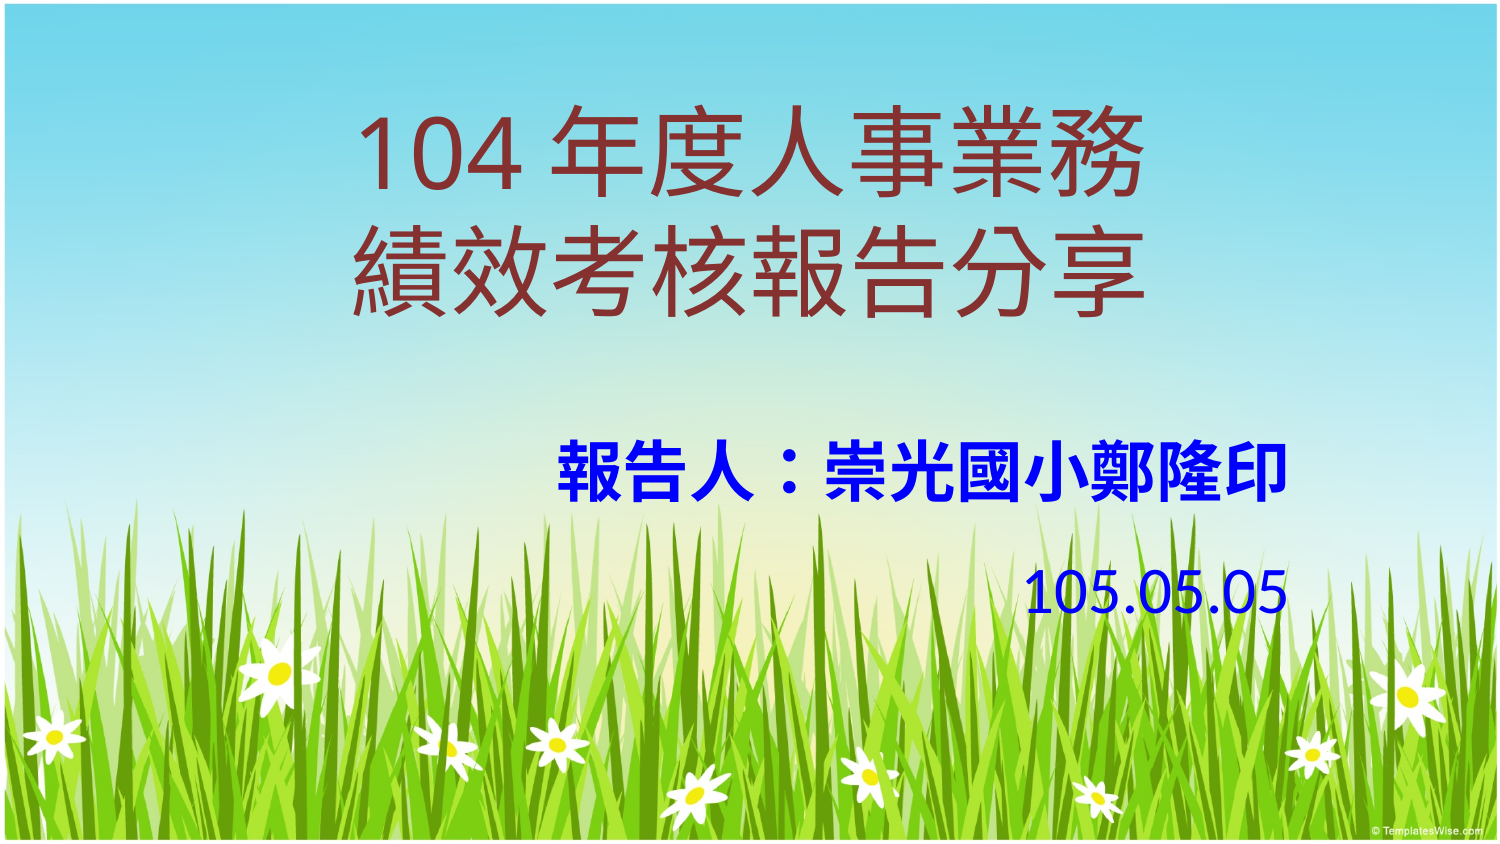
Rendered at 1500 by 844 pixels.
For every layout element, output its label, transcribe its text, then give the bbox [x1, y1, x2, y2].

picture [0, 0, 1500, 844]
title 104年度人事業務 績效考核報告分享 [277, 91, 1223, 328]
subtitle 報告人：崇光國小鄭隆印 105.05.05 [490, 421, 1306, 635]
